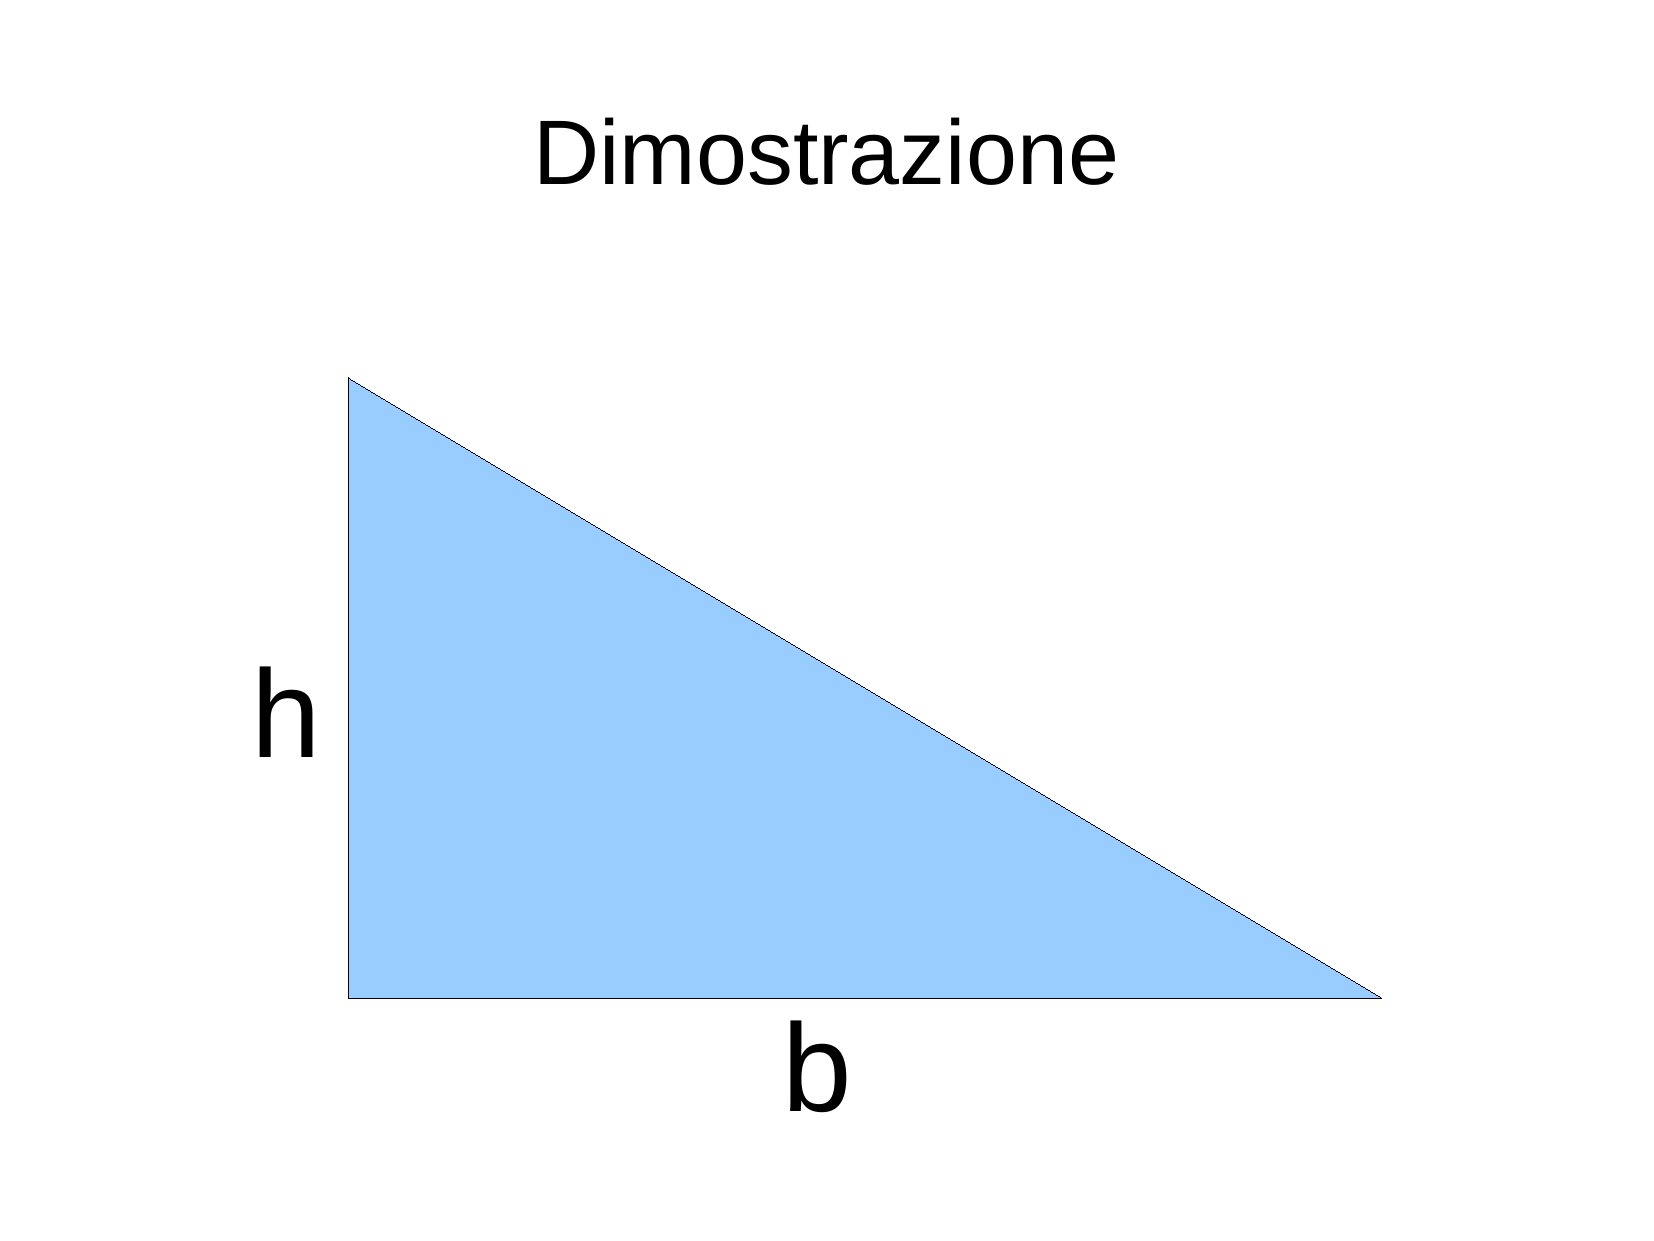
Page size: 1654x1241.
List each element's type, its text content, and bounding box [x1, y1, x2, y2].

text_box [348, 377, 1382, 999]
text_box b [767, 991, 887, 1146]
text_box h [236, 636, 356, 792]
title Dimostrazione [82, 56, 1571, 250]
